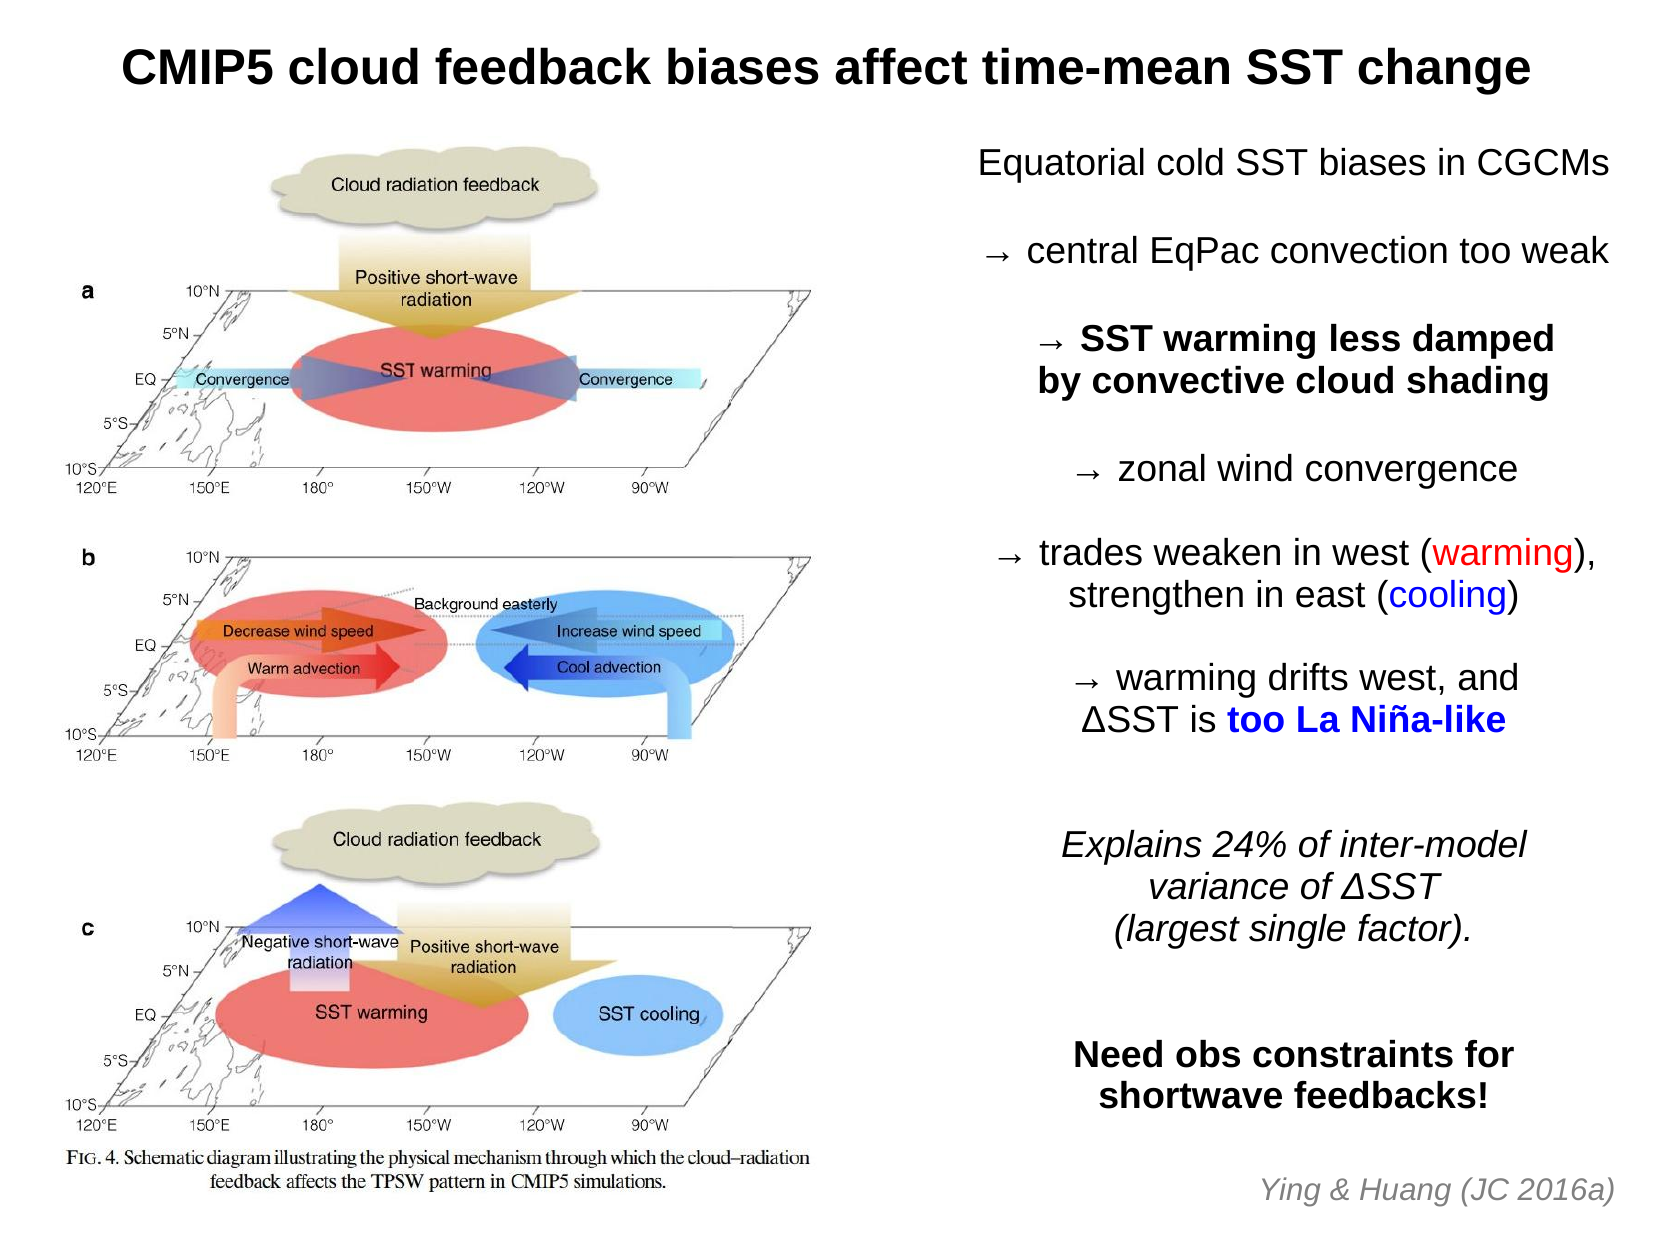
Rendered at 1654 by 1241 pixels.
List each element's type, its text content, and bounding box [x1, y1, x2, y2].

text_box Ying & Huang (JC 2016a) [1243, 1161, 1631, 1215]
text_box CMIP5 cloud feedback biases affect time-mean SST change [39, 25, 1615, 95]
text_box Equatorial cold SST biases in CGCMs → central EqPac convection too weak → SST warming less damped by convective cloud shading → zonal wind convergence → trades weaken in west (warming), strengthen in east (cooling) → warming drifts west, and ΔSST is too La Niña-like Explains 24% of inter-model variance of ΔSST (largest single factor). Need obs constraints for shortwave feedbacks! [934, 135, 1654, 1124]
picture [61, 136, 821, 1199]
